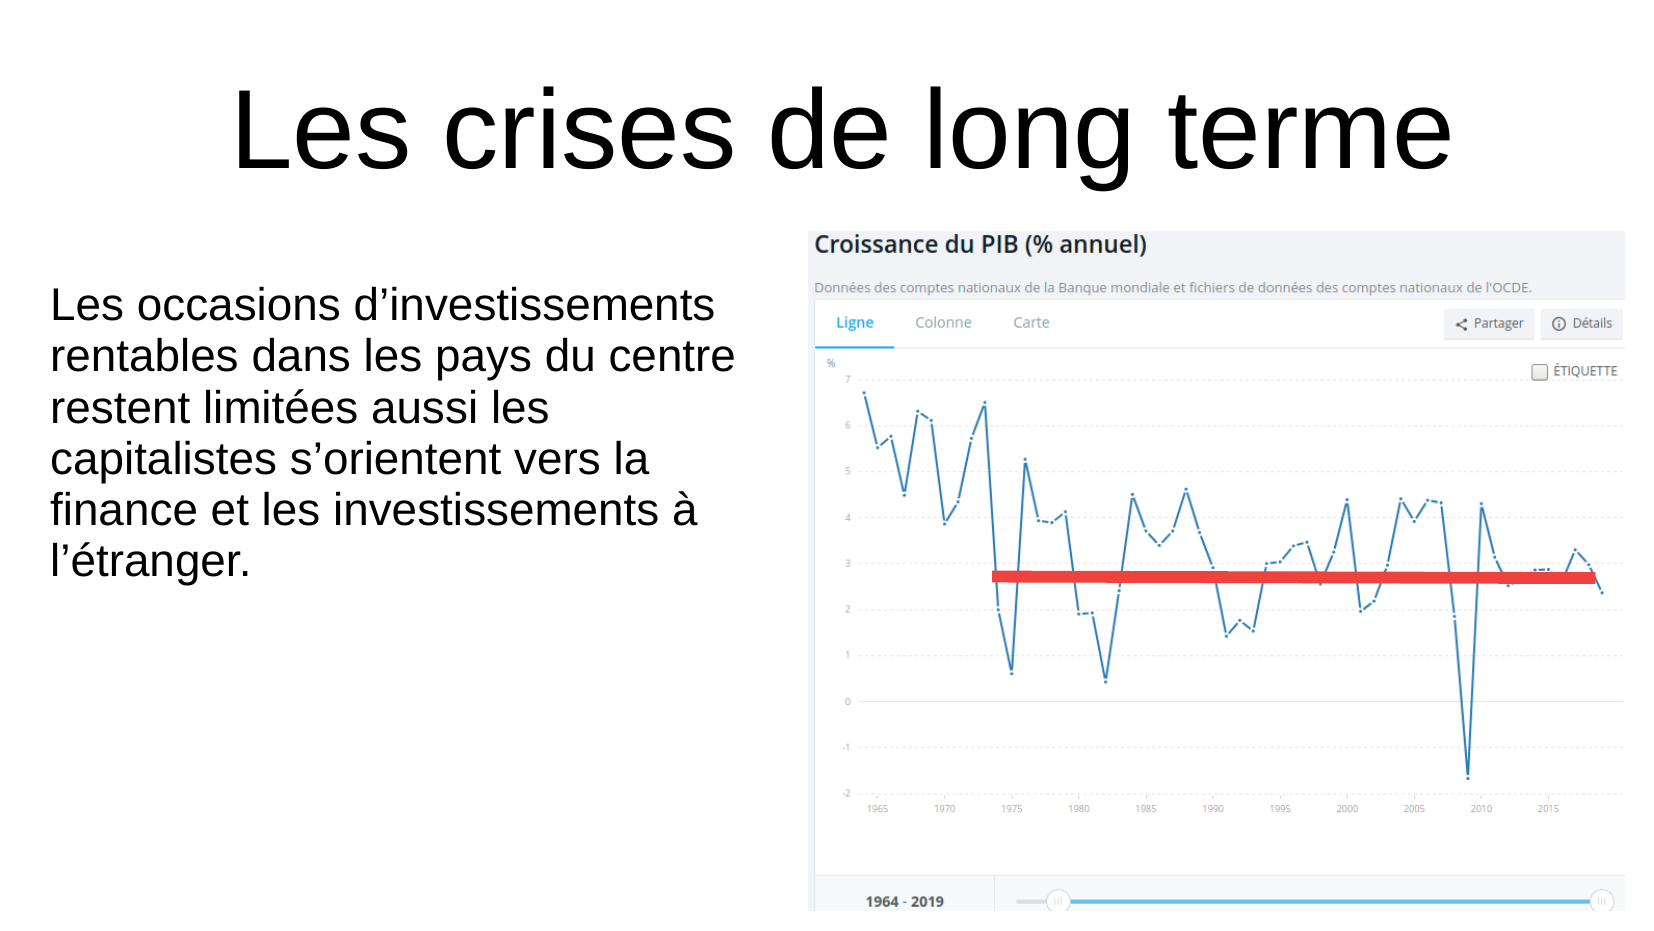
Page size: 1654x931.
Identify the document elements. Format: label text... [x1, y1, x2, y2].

picture [808, 231, 1625, 911]
text_box Les occasions d’investissements rentables dans les pays du centre restent limitées aussi les capitalistes s’orientent vers la finance et les investissements à l’étranger. [35, 271, 756, 638]
title Les crises de long terme [98, 51, 1587, 207]
